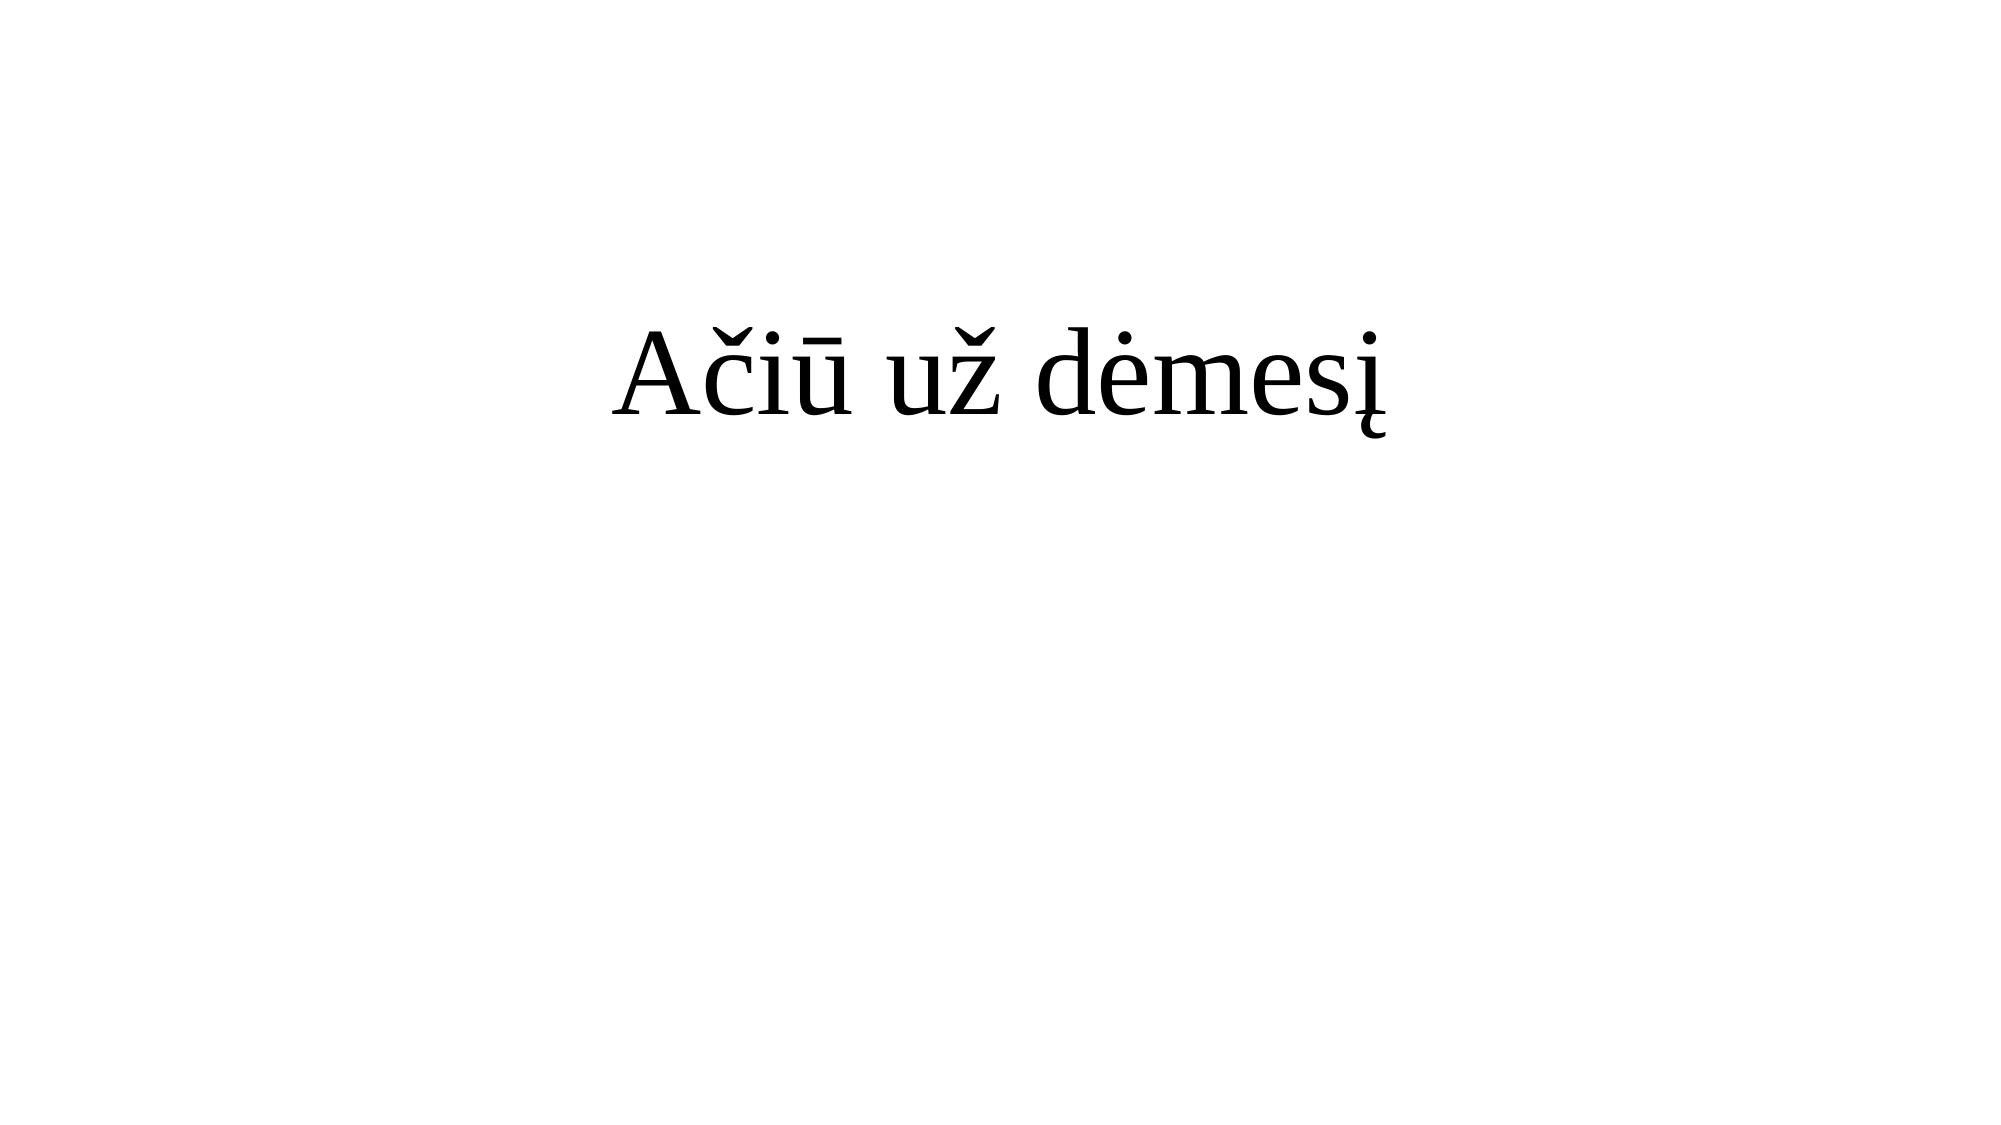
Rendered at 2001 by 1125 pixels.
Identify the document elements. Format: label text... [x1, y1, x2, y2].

list Ačiū už dėmesį [137, 299, 1863, 1014]
